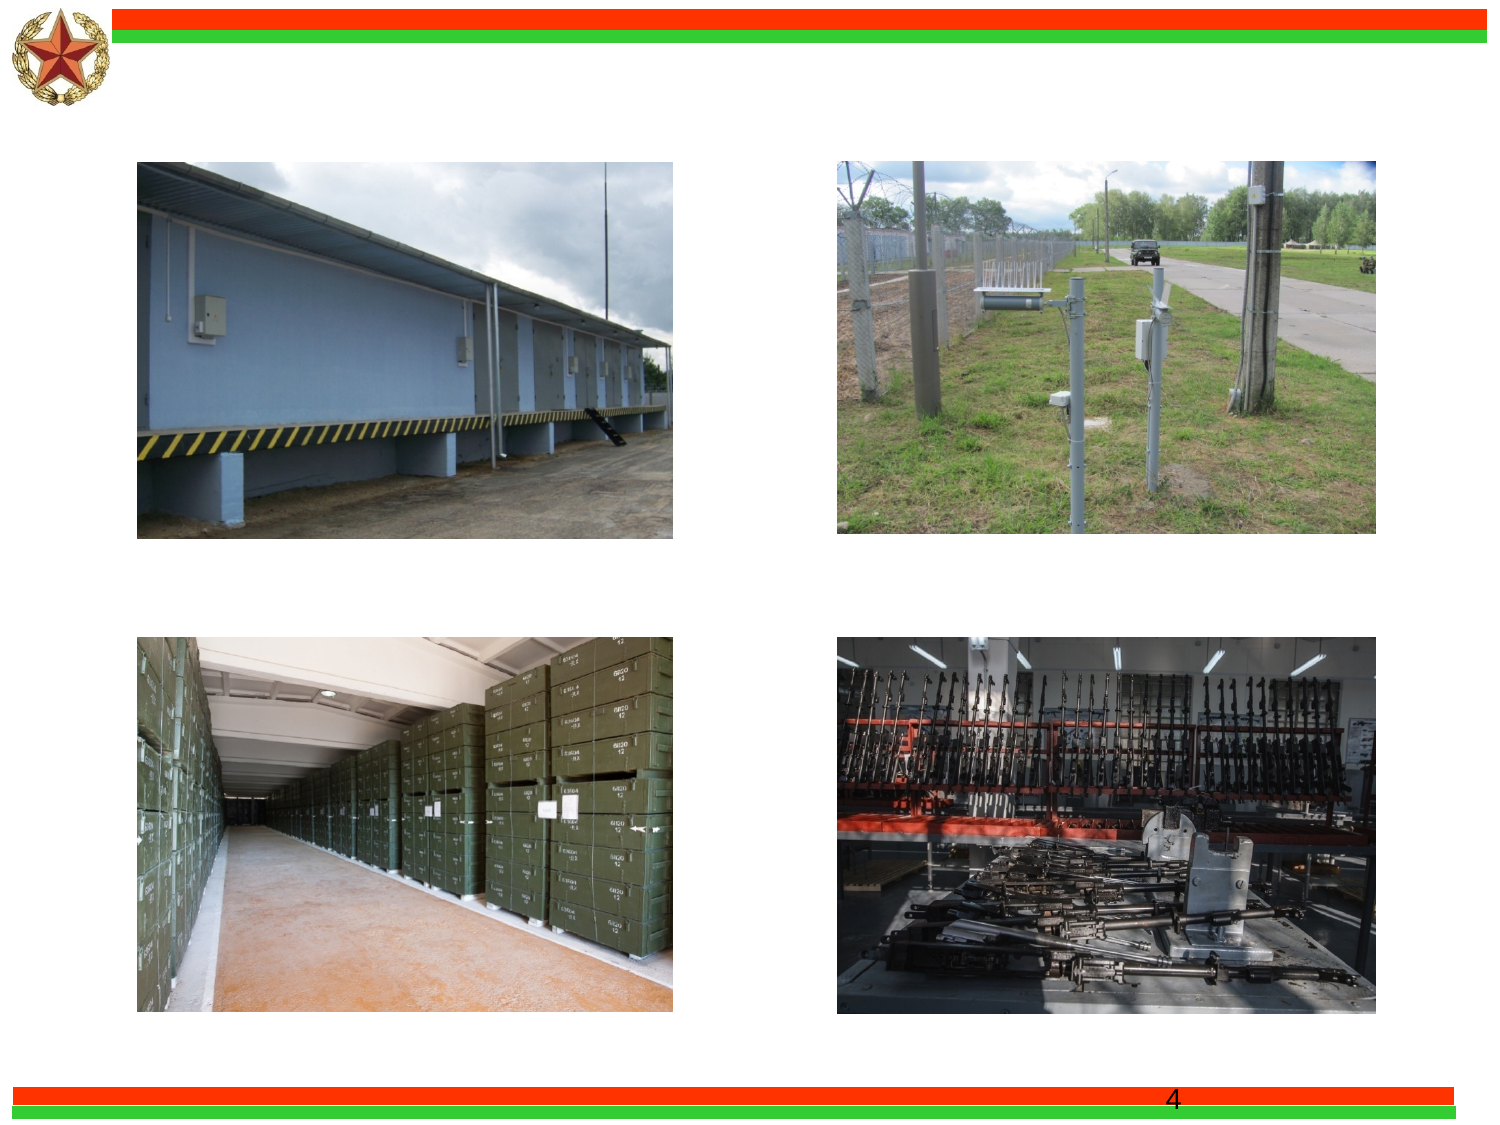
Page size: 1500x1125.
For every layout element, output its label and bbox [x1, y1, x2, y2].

text_box [112, 9, 1487, 43]
picture [12, 8, 110, 106]
picture [137, 162, 673, 540]
picture [837, 637, 1376, 1014]
picture [837, 161, 1376, 534]
picture [137, 637, 673, 1012]
text_box [12, 1037, 1500, 1125]
